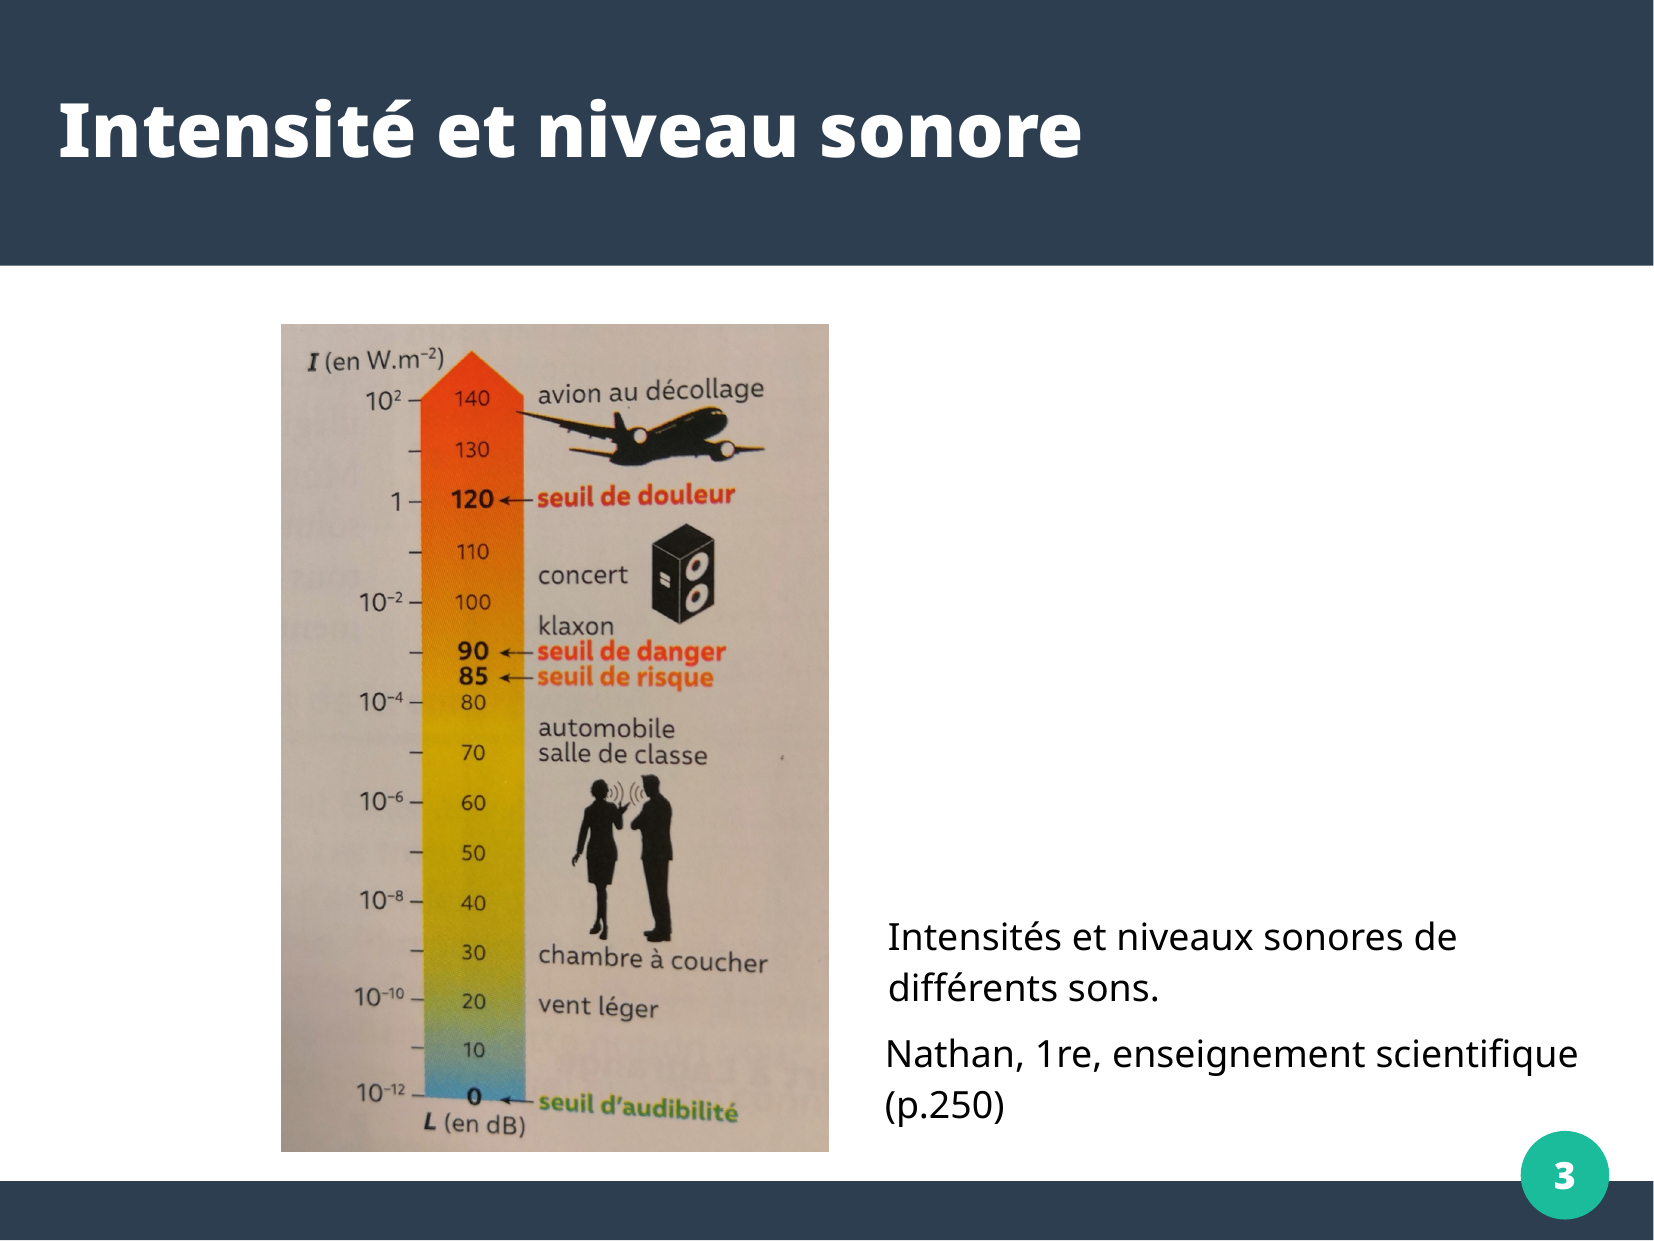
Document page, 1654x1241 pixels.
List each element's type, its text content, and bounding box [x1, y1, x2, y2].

text_box Nathan, 1re, enseignement scientifique (p.250) [870, 1020, 1651, 1166]
picture [281, 324, 829, 1152]
title Intensité et niveau sonore [59, 49, 1595, 207]
text_box Intensités et niveaux sonores de différents sons. [873, 903, 1624, 1006]
